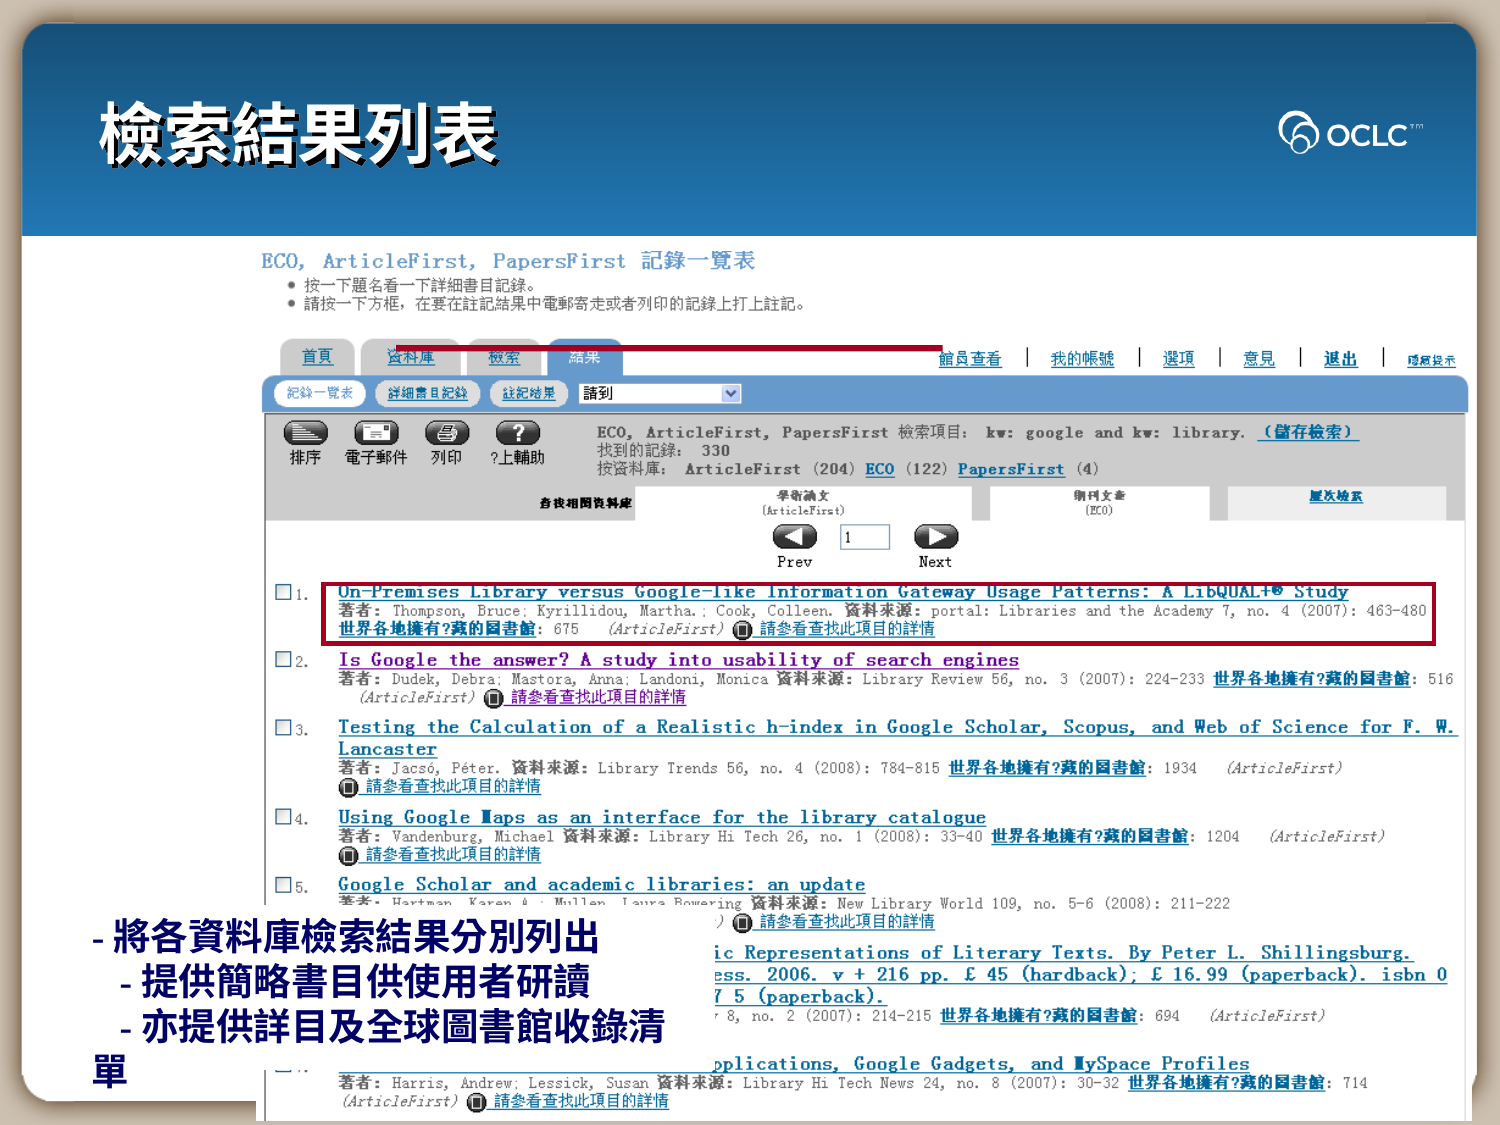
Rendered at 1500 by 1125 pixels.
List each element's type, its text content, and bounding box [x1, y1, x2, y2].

picture [256, 251, 1472, 1121]
text_box -將各資料庫檢索結果分別列出 -提供簡略書目供使用者研讀 -亦提供詳目及全球圖書館收錄清單 [77, 905, 715, 1070]
text_box 檢索結果列表 [83, 81, 1258, 183]
